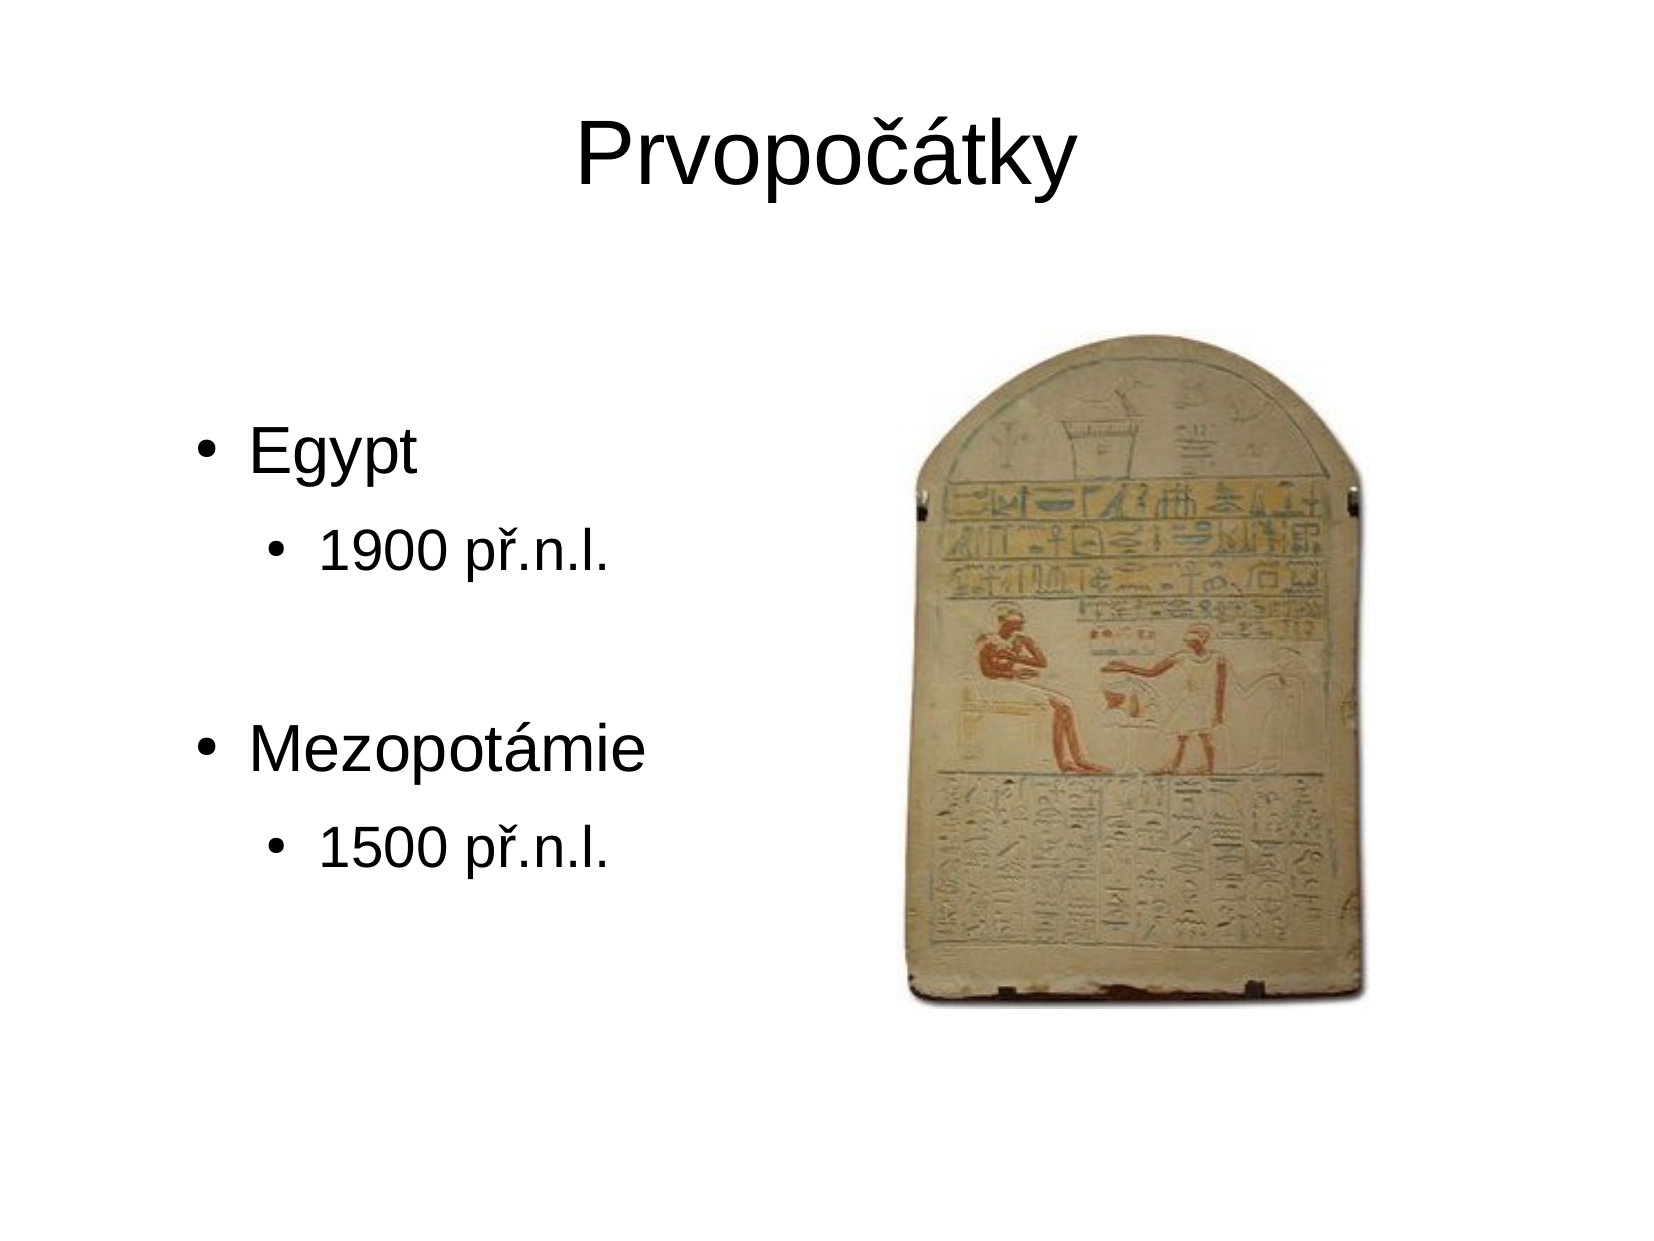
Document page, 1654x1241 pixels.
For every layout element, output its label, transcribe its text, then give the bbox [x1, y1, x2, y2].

title Prvopočátky [82, 49, 1571, 257]
list [845, 290, 1572, 1109]
list Egypt 1900 př.n.l. Mezopotámie 1500 př.n.l. [177, 413, 809, 1109]
